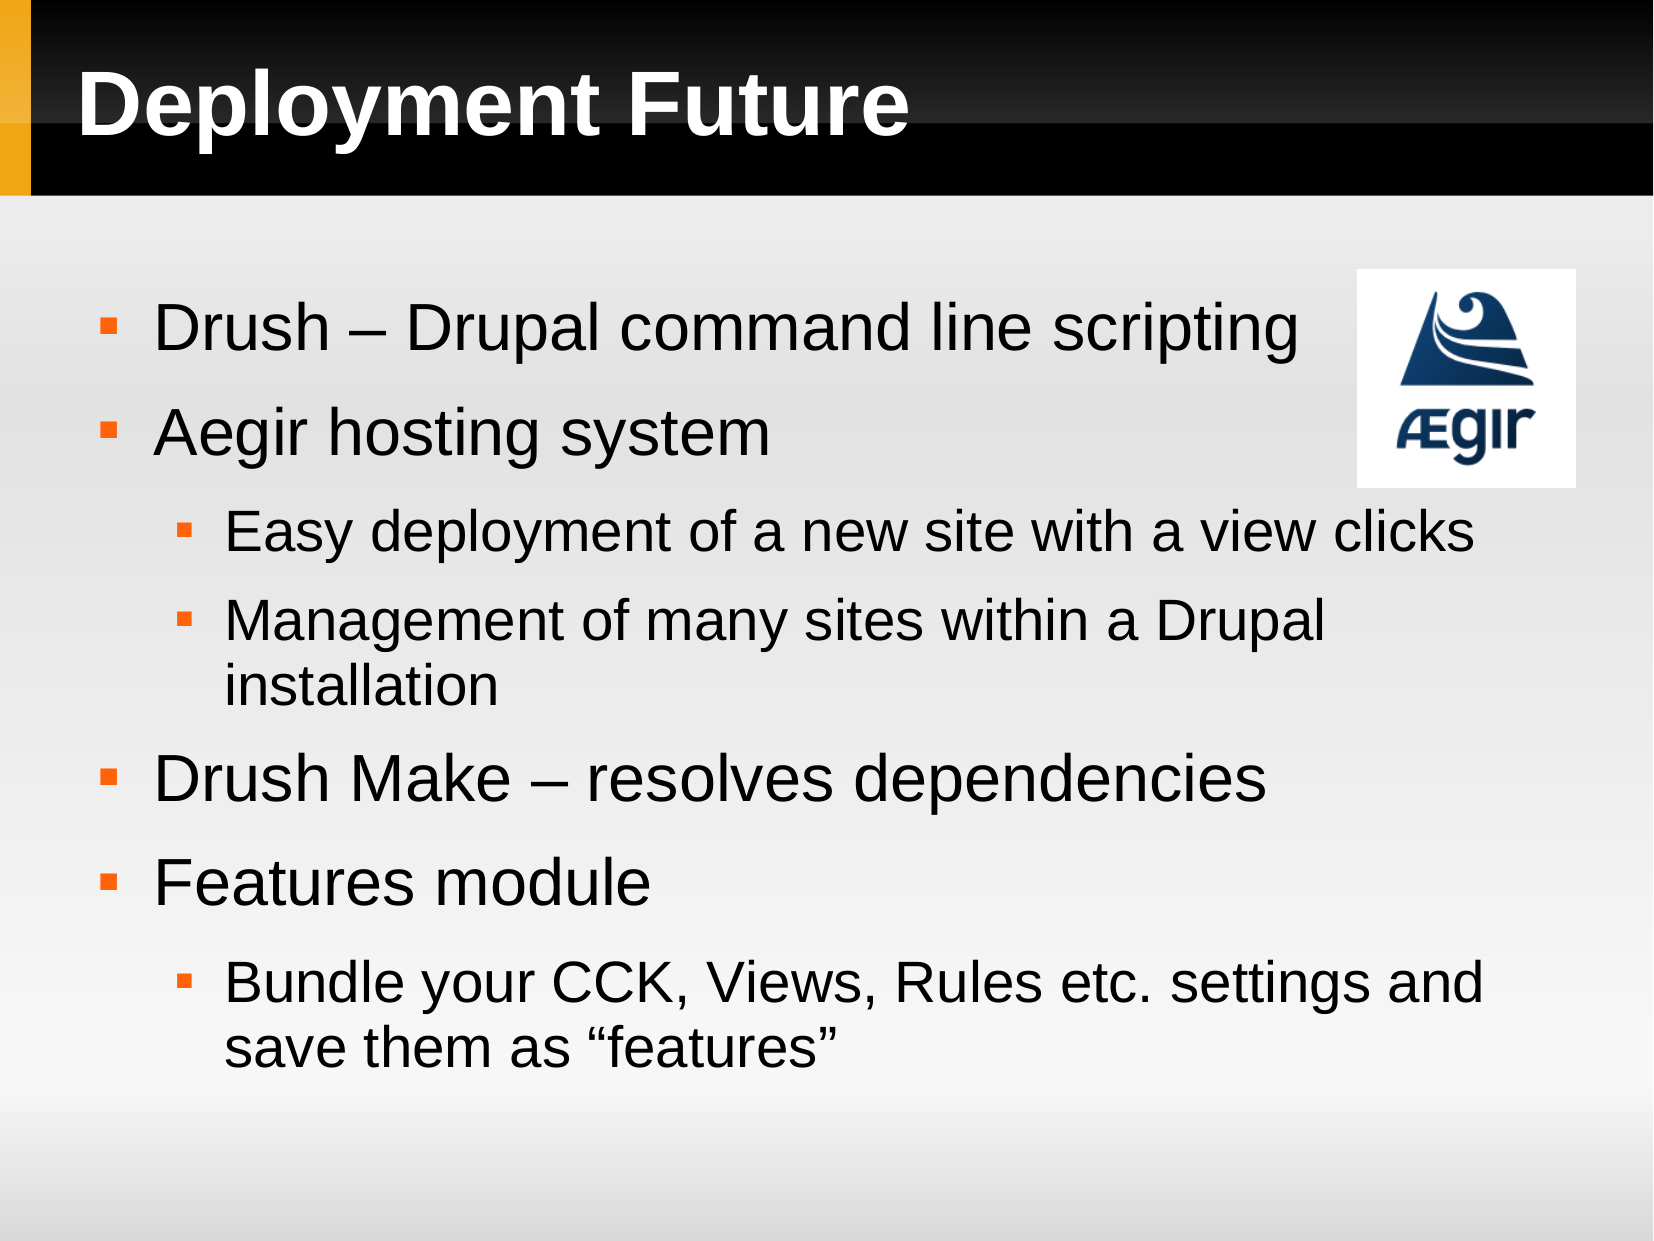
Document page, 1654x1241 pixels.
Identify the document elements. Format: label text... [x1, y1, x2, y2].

title Deployment Future [76, 7, 1565, 200]
picture [0, 0, 1654, 1241]
list Drush – Drupal command line scripting Aegir hosting system Easy deployment of a new site with a view clicks Management of many sites within a Drupal installation Drush Make – resolves dependencies Features module Bundle your CCK, Views, Rules etc. settings and save them as “features” [82, 290, 1571, 1095]
